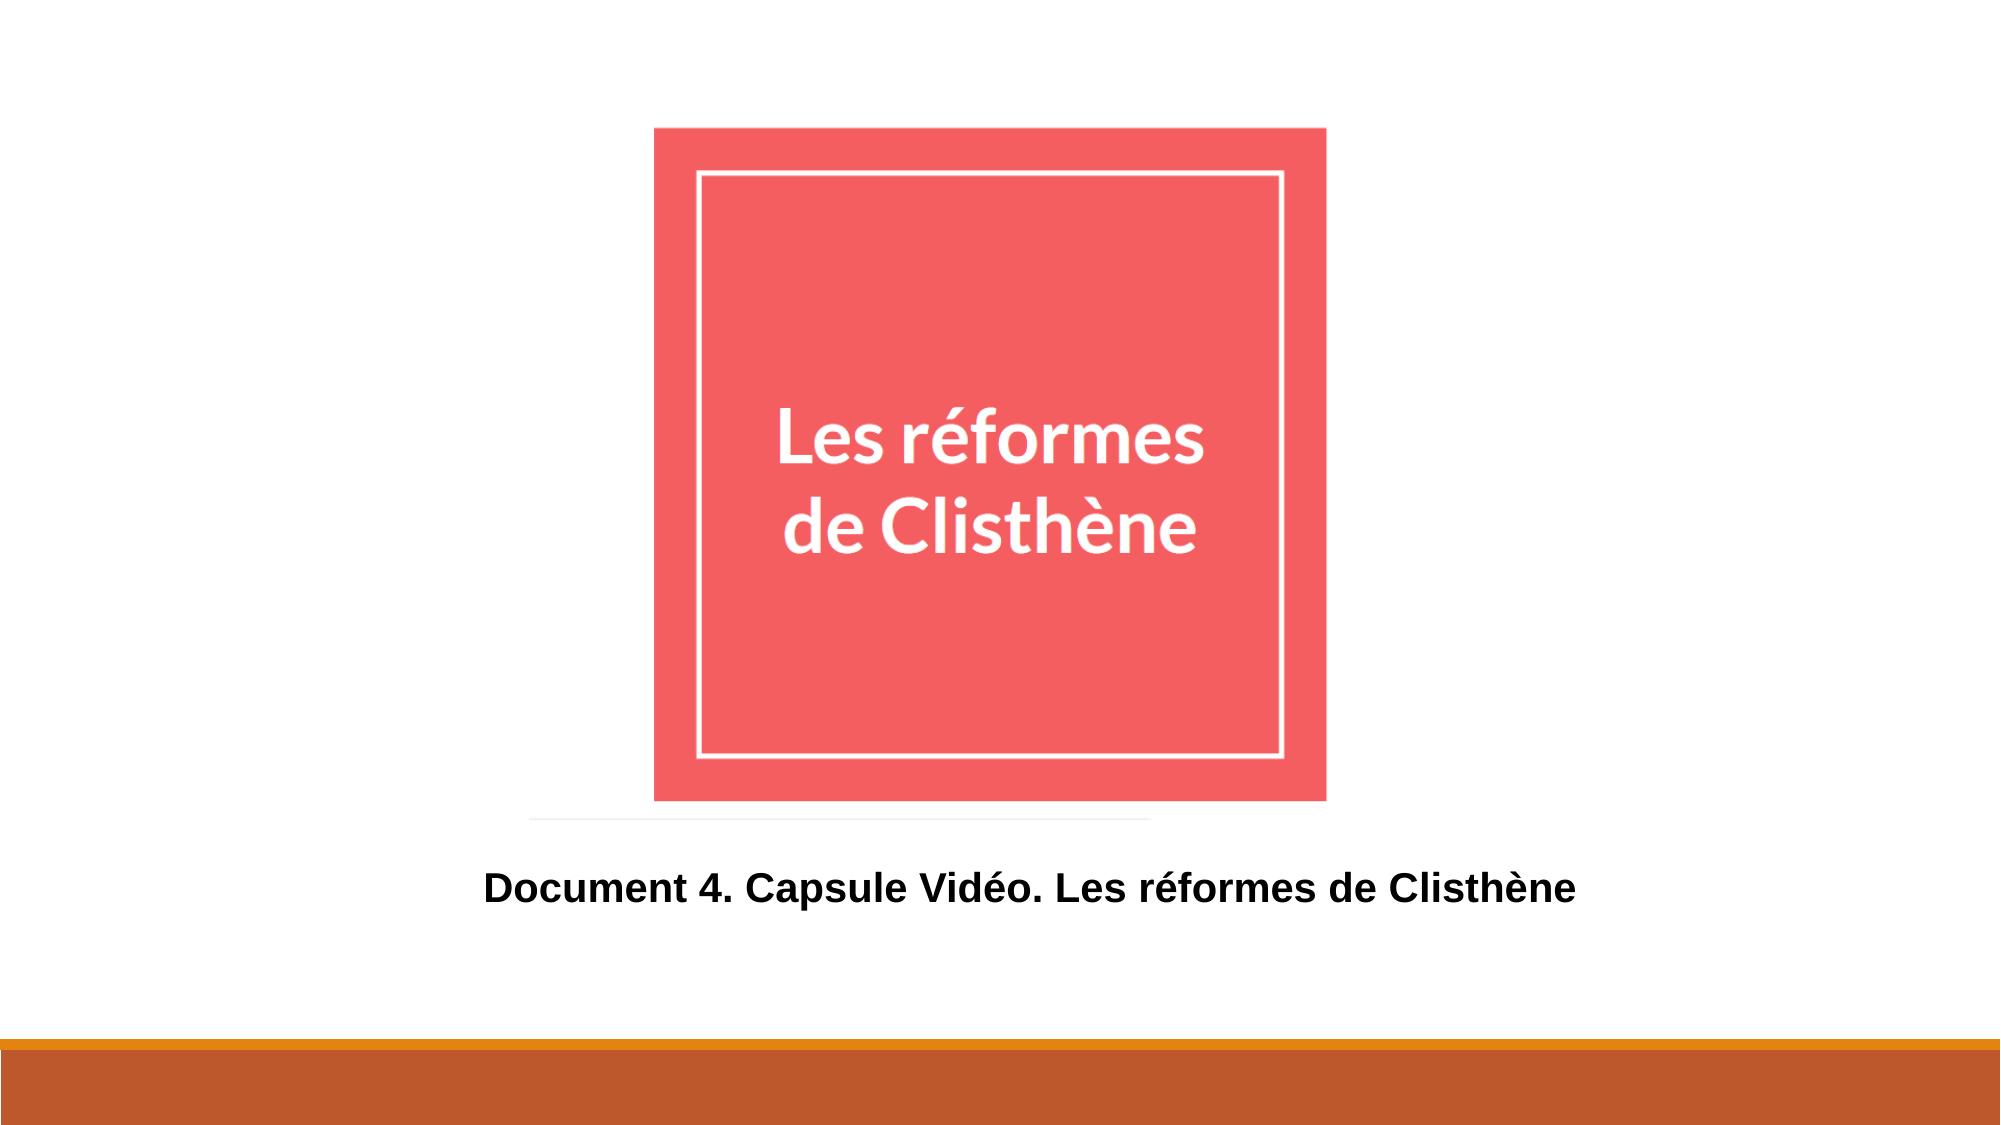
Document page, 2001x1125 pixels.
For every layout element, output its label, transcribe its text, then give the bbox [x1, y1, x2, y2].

text_box Document 4. Capsule Vidéo. Les réformes de Clisthène [468, 853, 1839, 919]
picture [529, 45, 1471, 821]
